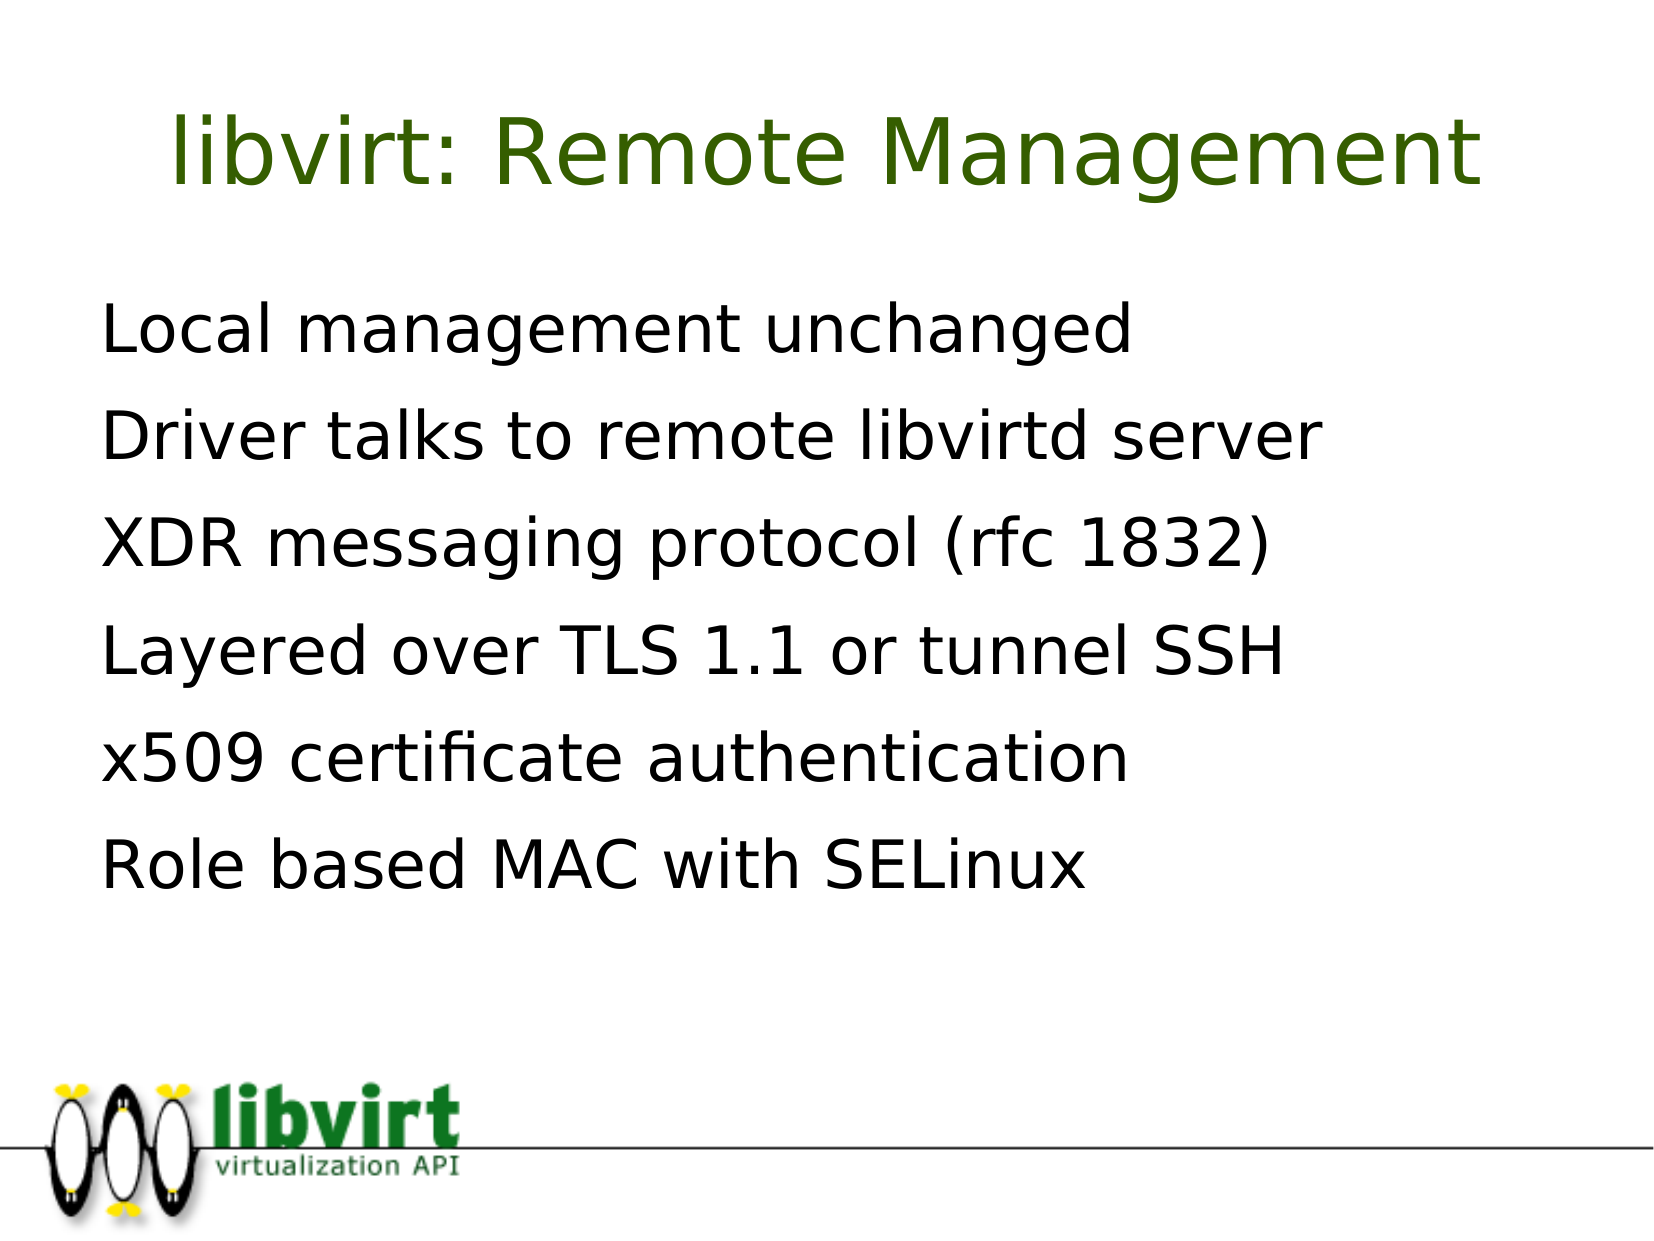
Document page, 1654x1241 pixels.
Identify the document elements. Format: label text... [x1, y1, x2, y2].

list Local management unchanged Driver talks to remote libvirtd server XDR messaging protocol (rfc 1832) Layered over TLS 1.1 or tunnel SSH x509 certificate authentication Role based MAC with SELinux [82, 290, 1571, 1109]
picture [0, 1076, 1654, 1241]
title libvirt: Remote Management [82, 49, 1571, 257]
